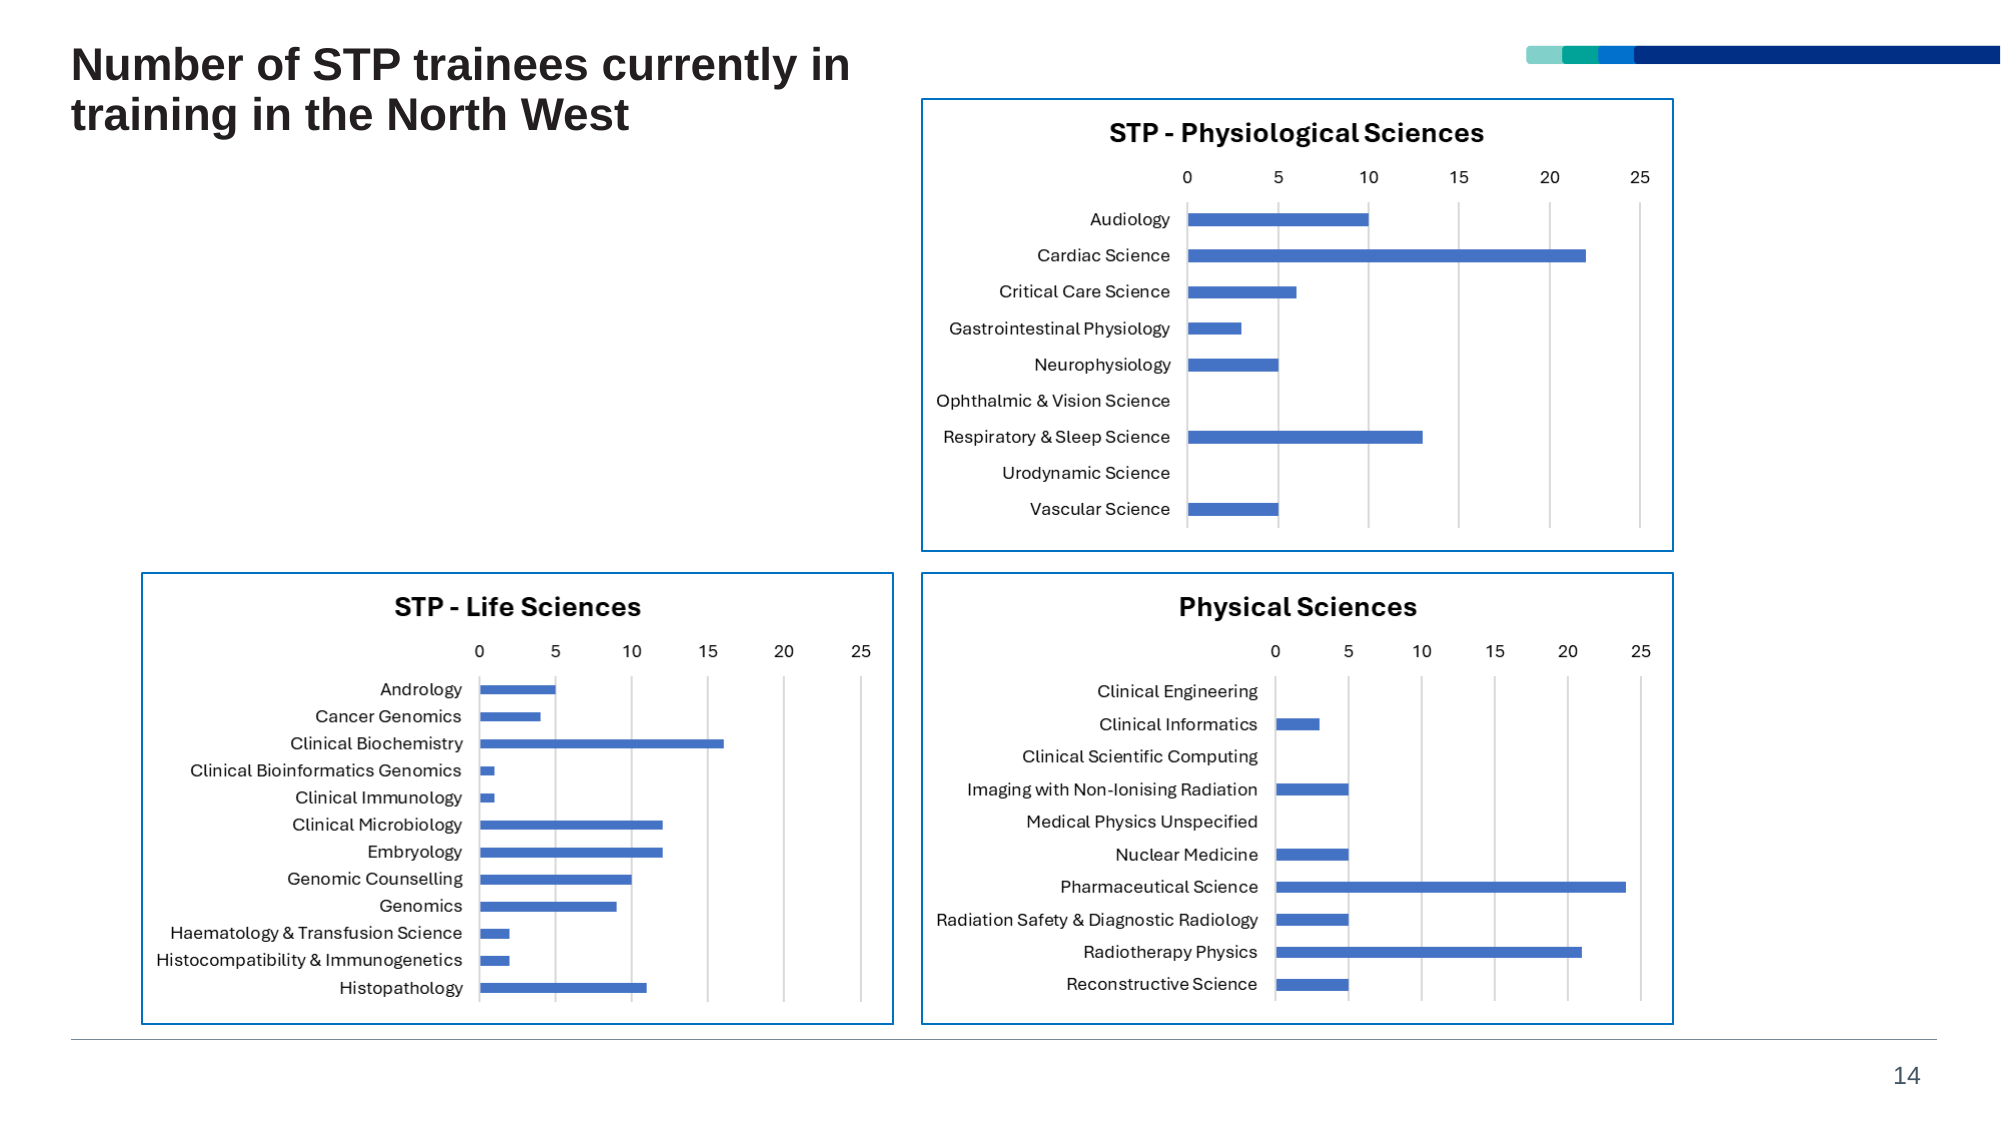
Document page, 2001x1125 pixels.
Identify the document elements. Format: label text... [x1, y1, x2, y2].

picture [921, 572, 1674, 1025]
picture [141, 572, 894, 1025]
picture [921, 98, 1674, 552]
title Number of STP trainees currently in training in the North West [70, 32, 1513, 149]
